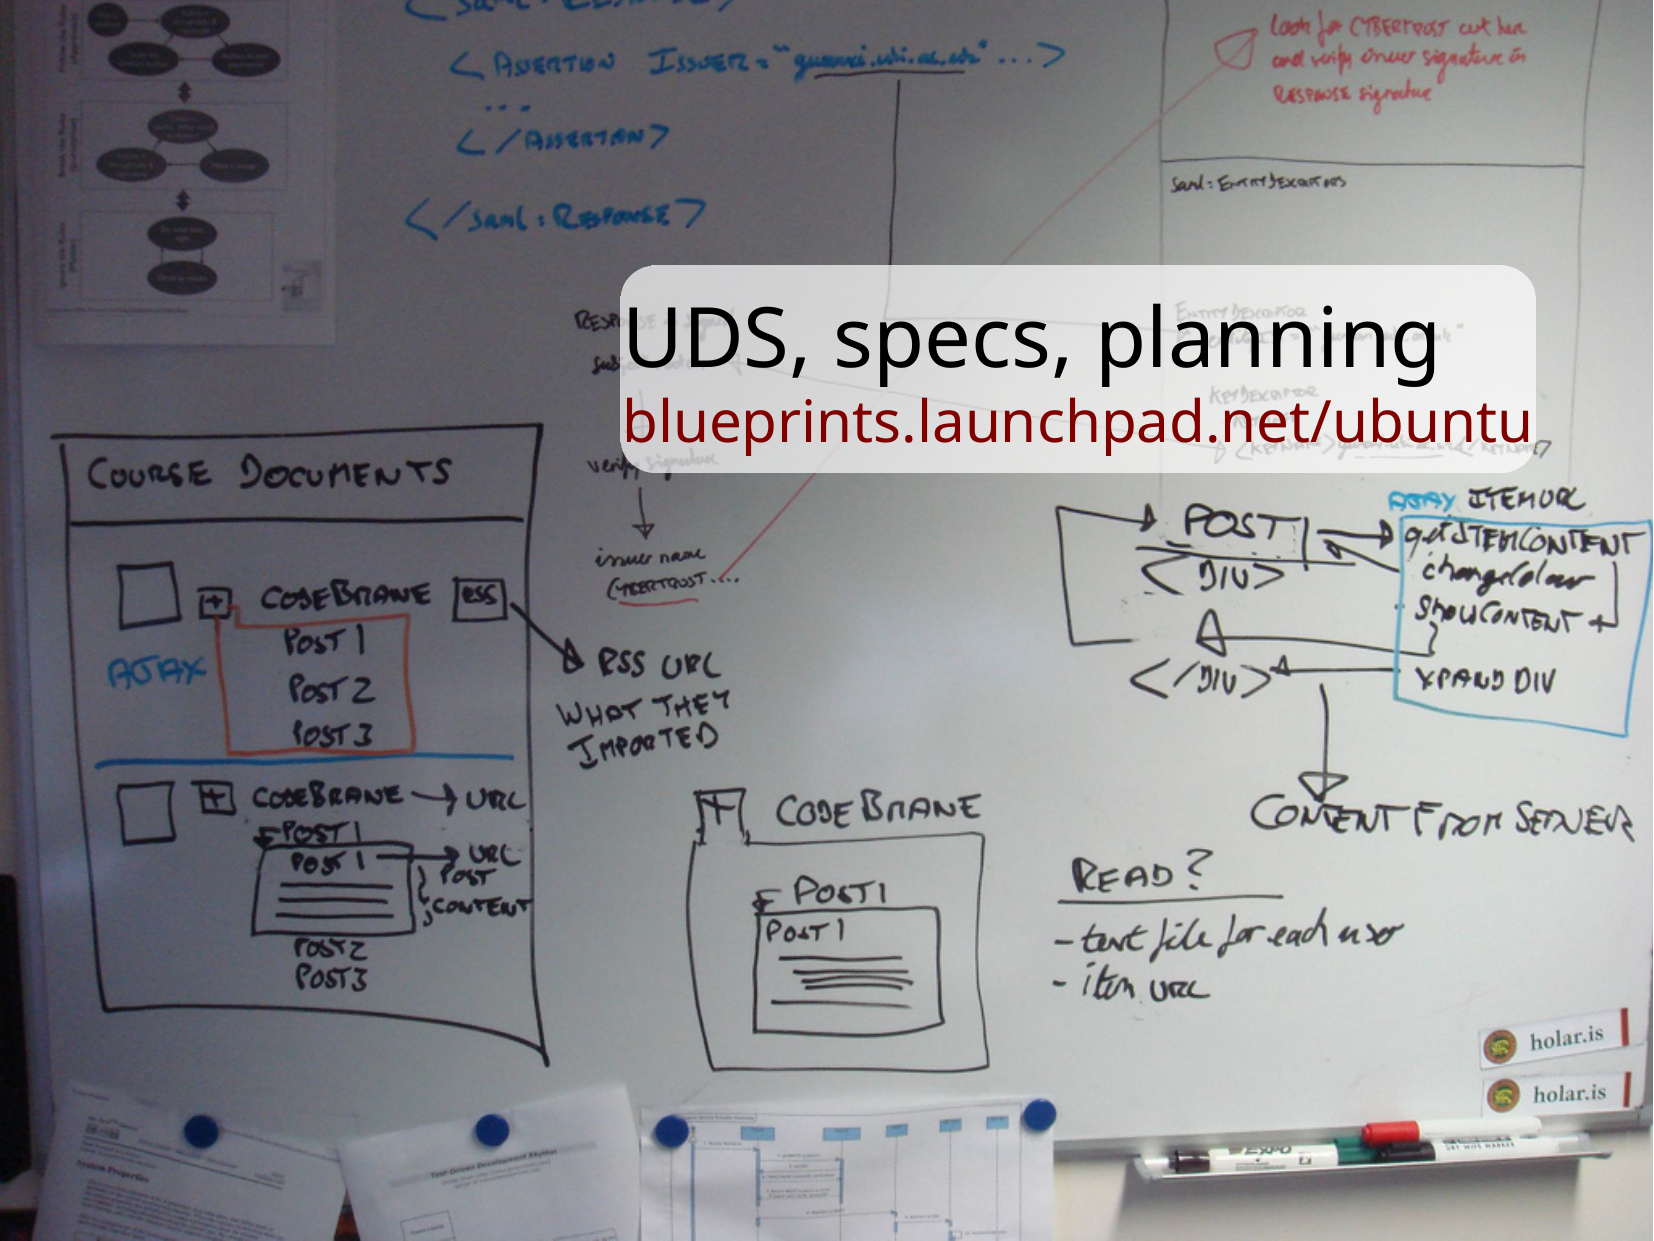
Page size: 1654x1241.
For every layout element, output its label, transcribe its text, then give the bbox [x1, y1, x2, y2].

text_box UDS, specs, planning blueprints.launchpad.net/ubuntu [620, 265, 1536, 473]
picture [0, 0, 1653, 1241]
